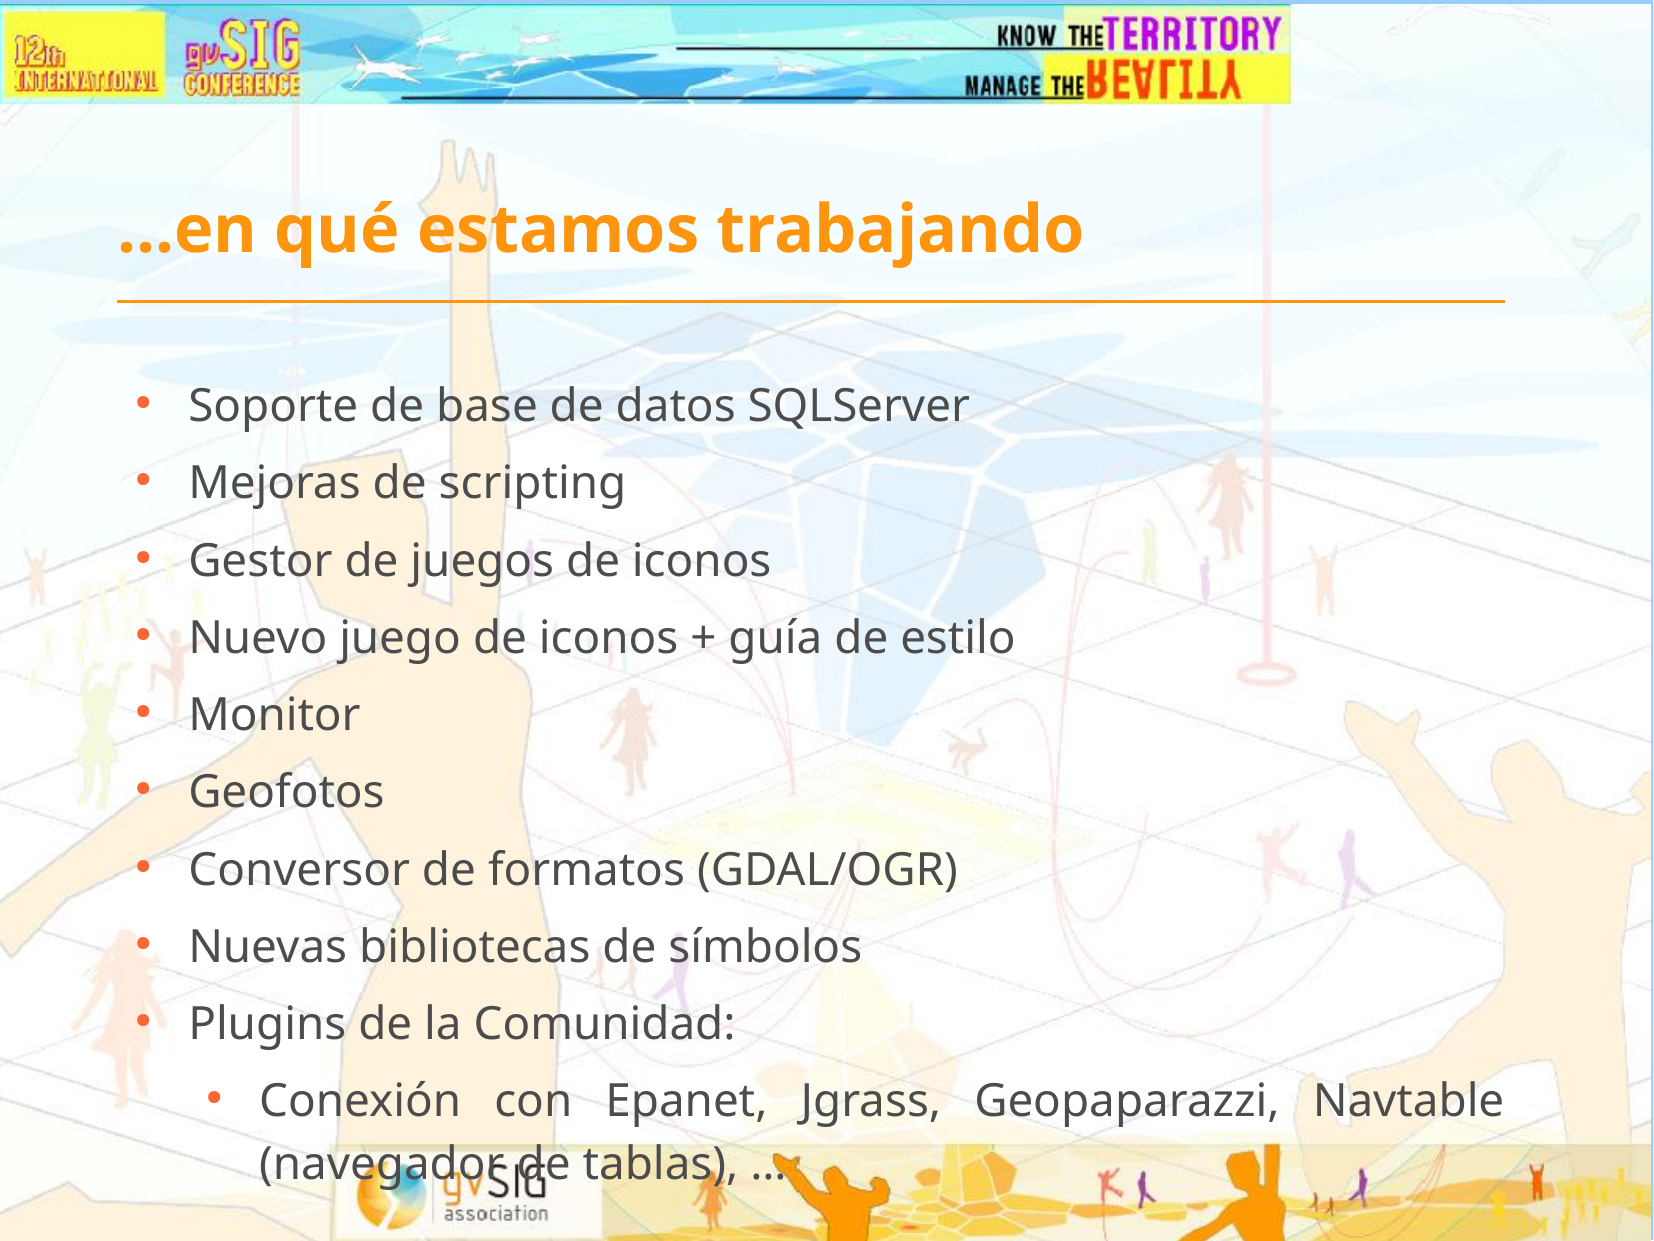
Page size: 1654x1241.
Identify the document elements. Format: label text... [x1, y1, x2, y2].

picture [0, 4, 1652, 1241]
title ...en qué estamos trabajando [117, 177, 1606, 276]
list Soporte de base de datos SQLServer Mejoras de scripting Gestor de juegos de iconos Nuevo juego de iconos + guía de estilo Monitor Geofotos Conversor de formatos (GDAL/OGR) Nuevas bibliotecas de símbolos Plugins de la Comunidad: Conexión con Epanet, Jgrass, Geopaparazzi, Navtable (navegador de tablas), … [117, 295, 1506, 1159]
